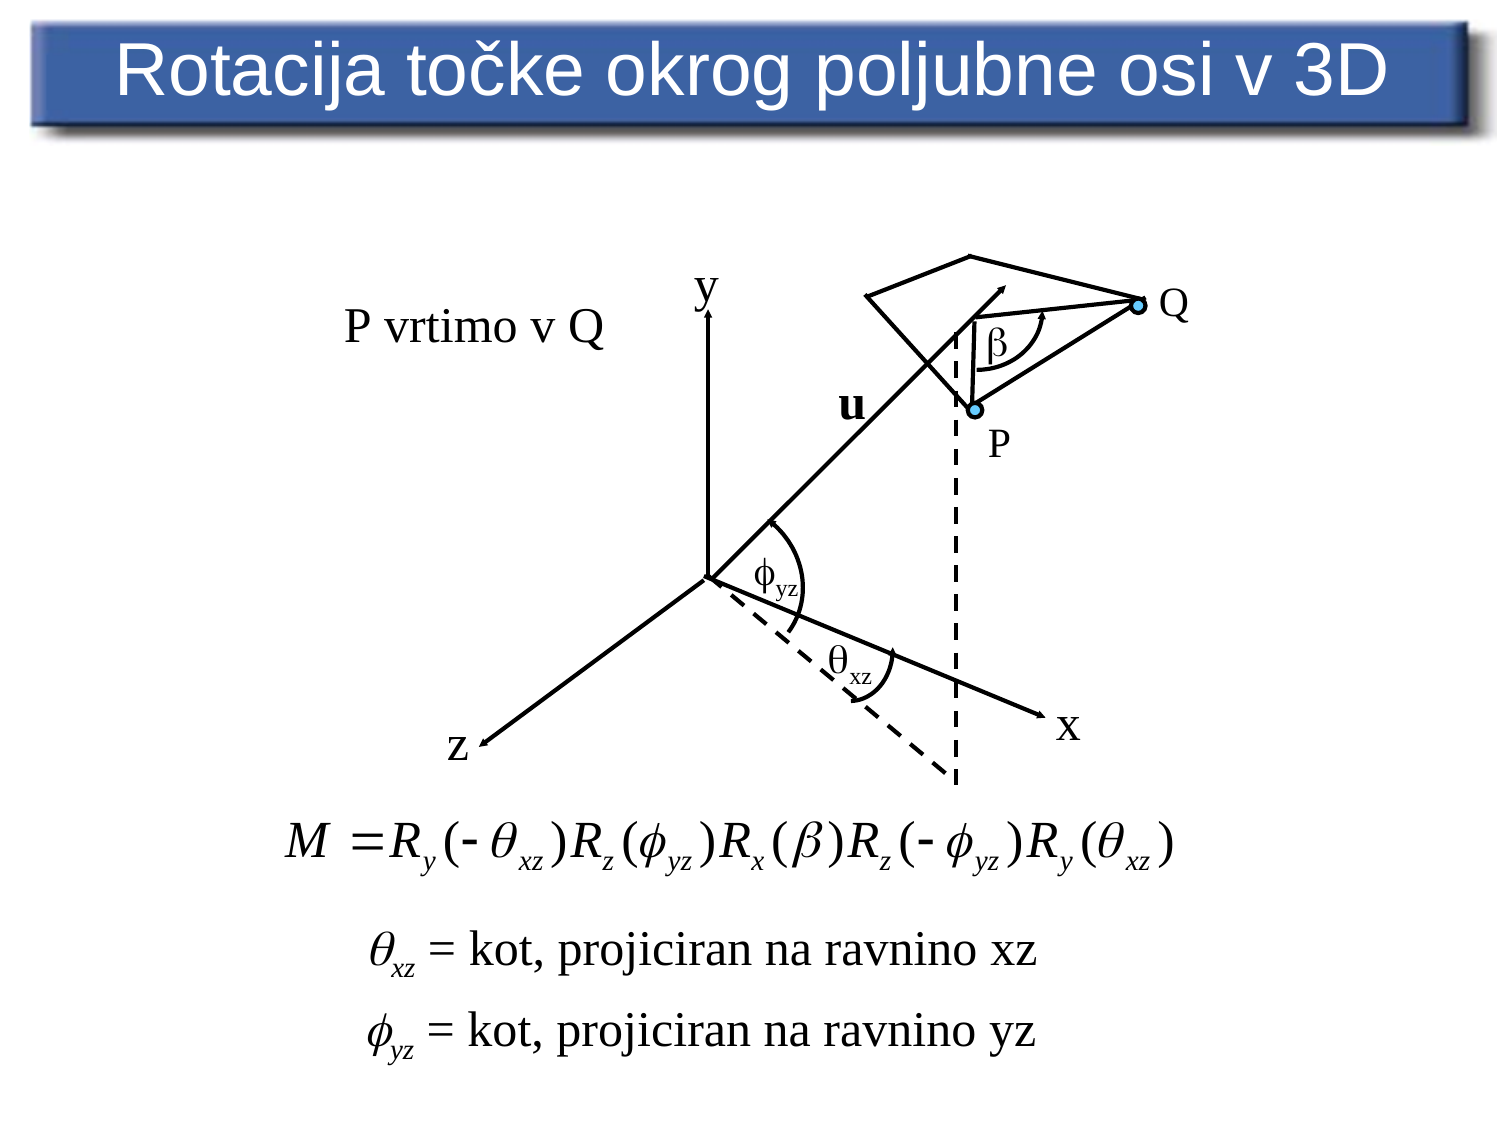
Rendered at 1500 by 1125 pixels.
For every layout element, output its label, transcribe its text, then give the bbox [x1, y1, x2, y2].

text_box Q [1144, 267, 1205, 333]
text_box [967, 402, 983, 418]
text_box  [976, 356, 1024, 373]
text_box yz [739, 536, 814, 609]
text_box x [1041, 682, 1096, 758]
text_box xz = kot, projiciran na ravnino xz [350, 907, 1053, 988]
text_box z [432, 703, 485, 779]
text_box y [679, 244, 734, 320]
text_box yz = kot, projiciran na ravnino yz [349, 988, 1102, 1073]
text_box yz [739, 594, 775, 609]
text_box xz [812, 624, 888, 697]
text_box P [973, 407, 1027, 474]
text_box P vrtimo v Q [329, 285, 619, 361]
text_box  [970, 307, 1024, 369]
text_box u [823, 361, 881, 437]
text_box [1130, 298, 1146, 314]
chart [280, 811, 1179, 883]
picture [29, 18, 1497, 146]
title Rotacija točke okrog poljubne osi v 3D [41, 0, 1464, 118]
text_box xz [873, 680, 888, 697]
text_box xz [828, 624, 888, 649]
